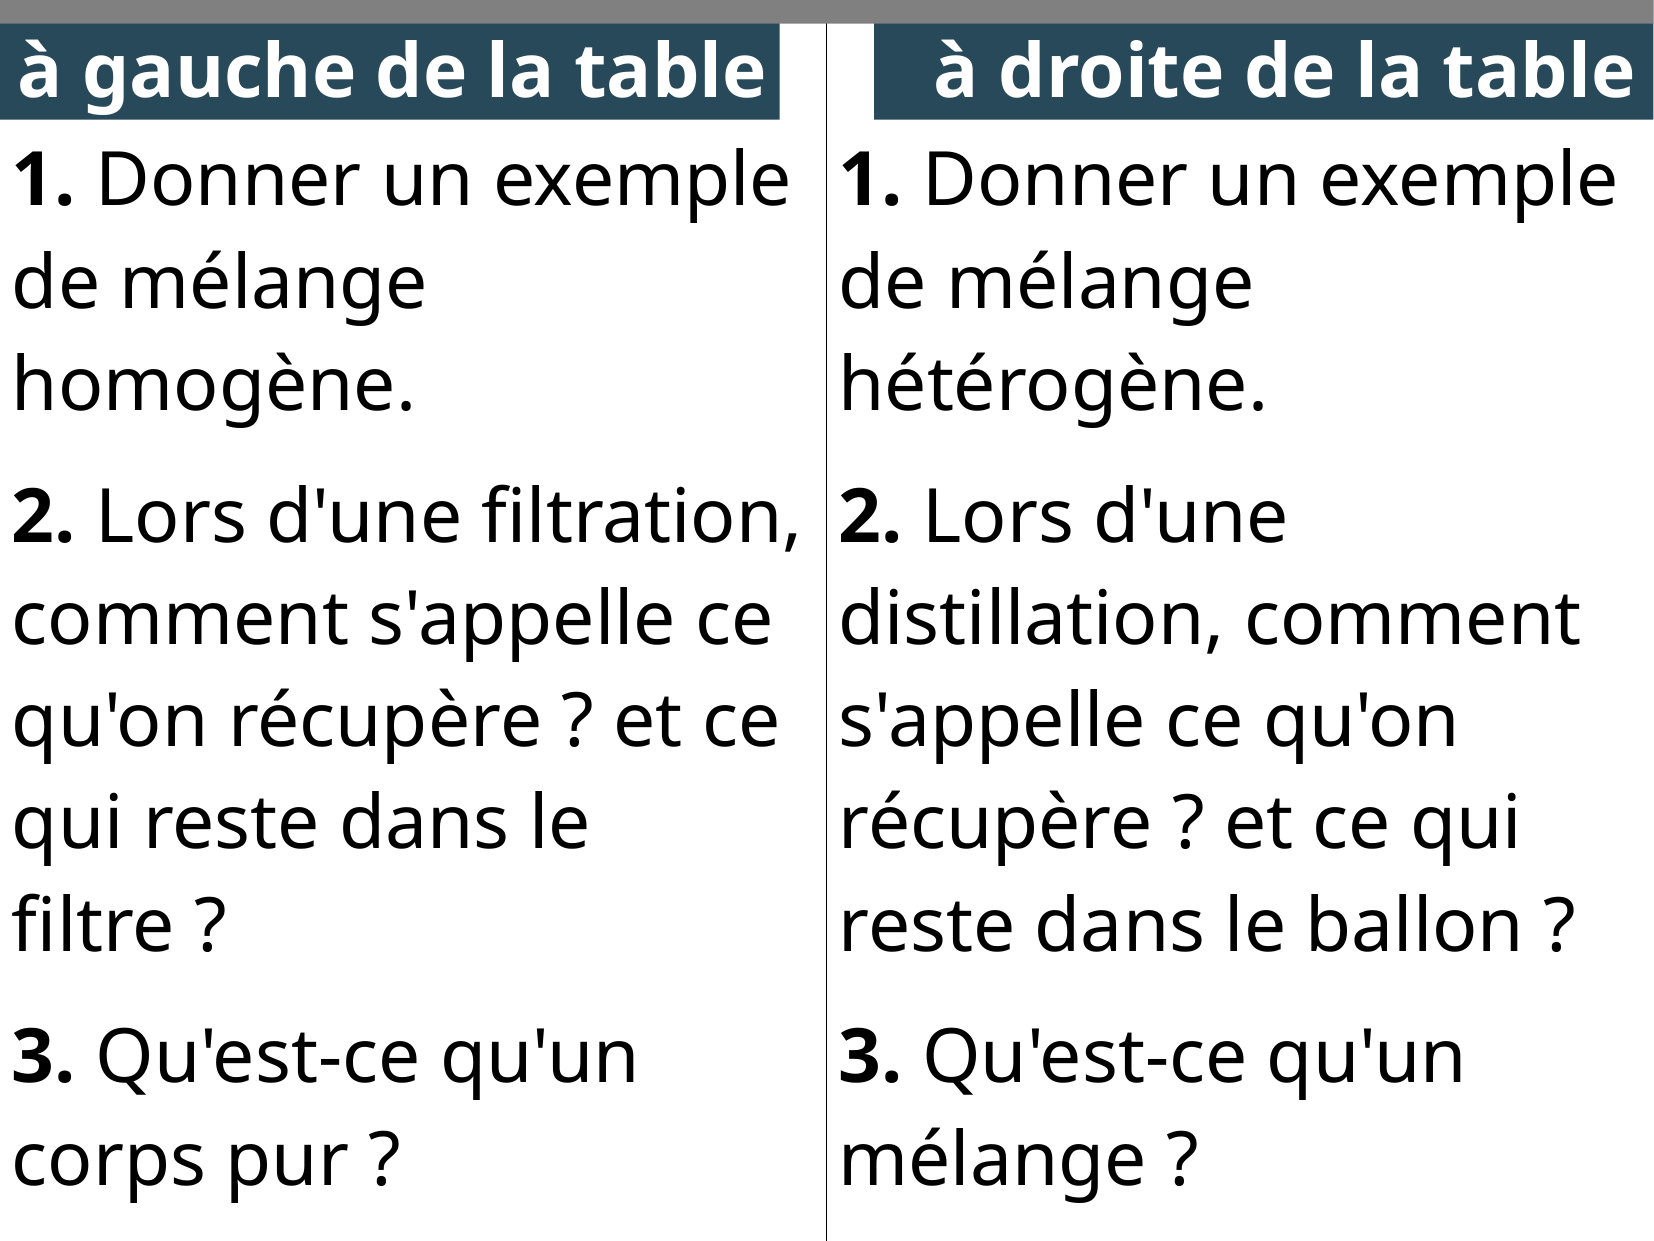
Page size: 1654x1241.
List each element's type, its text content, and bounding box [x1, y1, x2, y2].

text_box [0, 0, 1654, 24]
title à droite de la table [874, 24, 1654, 120]
list 1. Donner un exemple de mélange homogène. 2. Lors d'une filtration, comment s'appelle ce qu'on récupère ? et ce qui reste dans le filtre ? 3. Qu'est-ce qu'un corps pur ? [11, 125, 815, 1241]
title à gauche de la table [0, 24, 780, 120]
list 1. Donner un exemple de mélange hétérogène. 2. Lors d'une distillation, comment s'appelle ce qu'on récupère ? et ce qui reste dans le ballon ? 3. Qu'est-ce qu'un mélange ? [838, 125, 1654, 1241]
